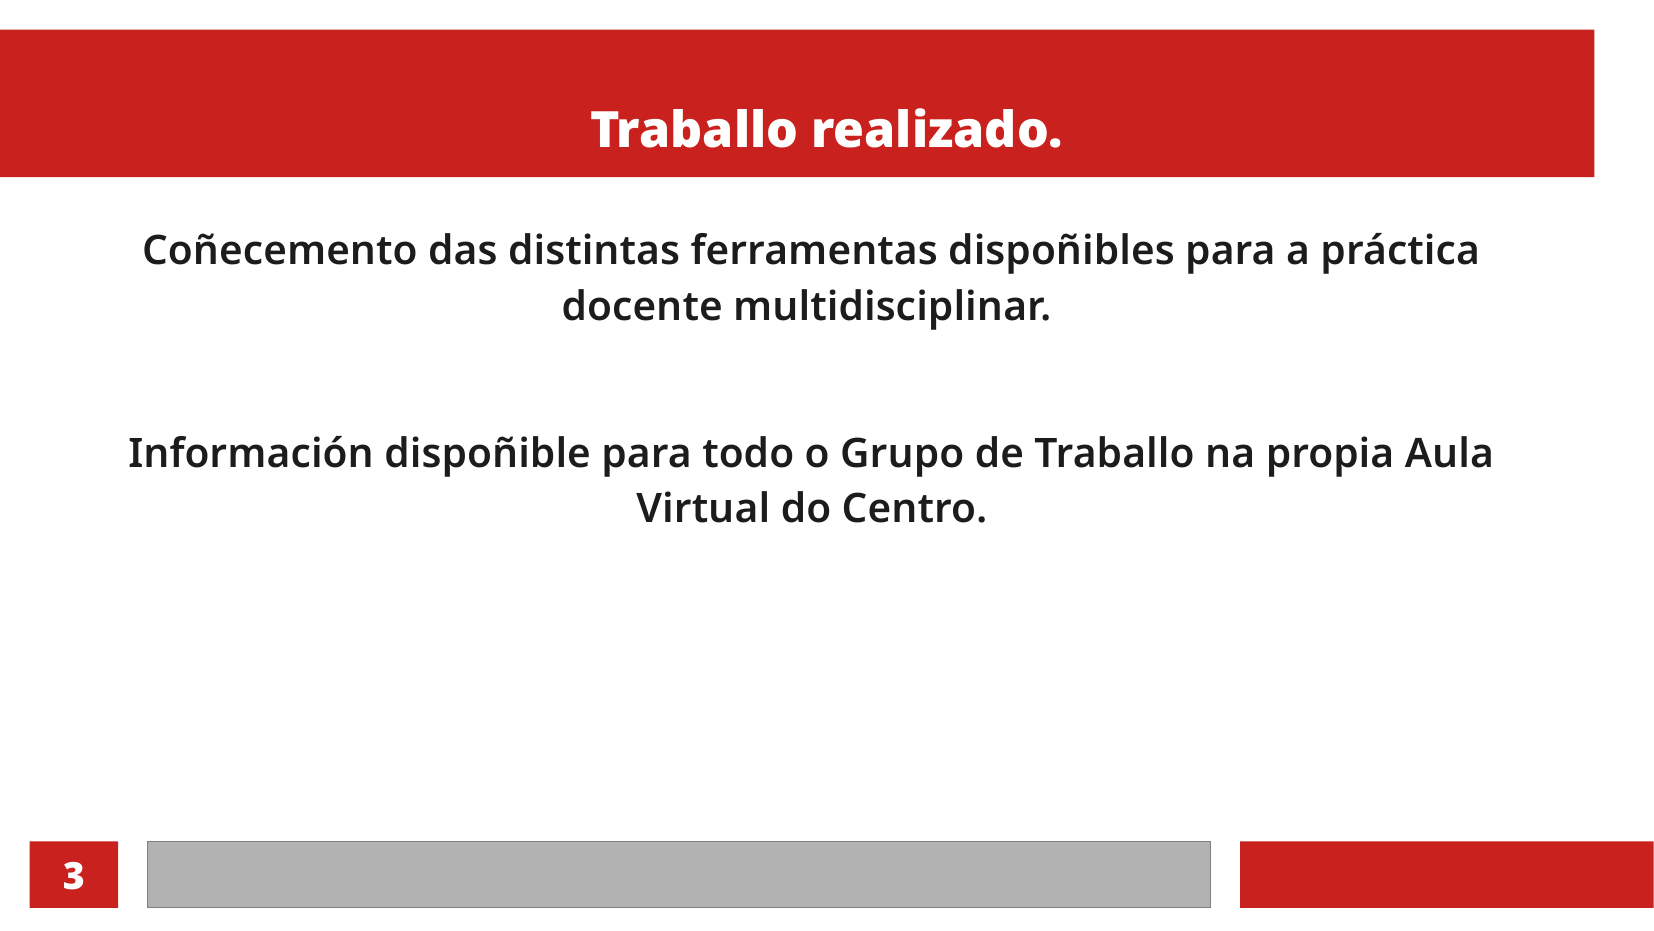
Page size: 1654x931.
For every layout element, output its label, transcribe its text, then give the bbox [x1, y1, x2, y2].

list Coñecemento das distintas ferramentas dispoñibles para a práctica docente multidisciplinar. Información dispoñible para todo o Grupo de Traballo na propia Aula Virtual do Centro. [59, 221, 1565, 798]
title Traballo realizado. [59, 44, 1595, 163]
